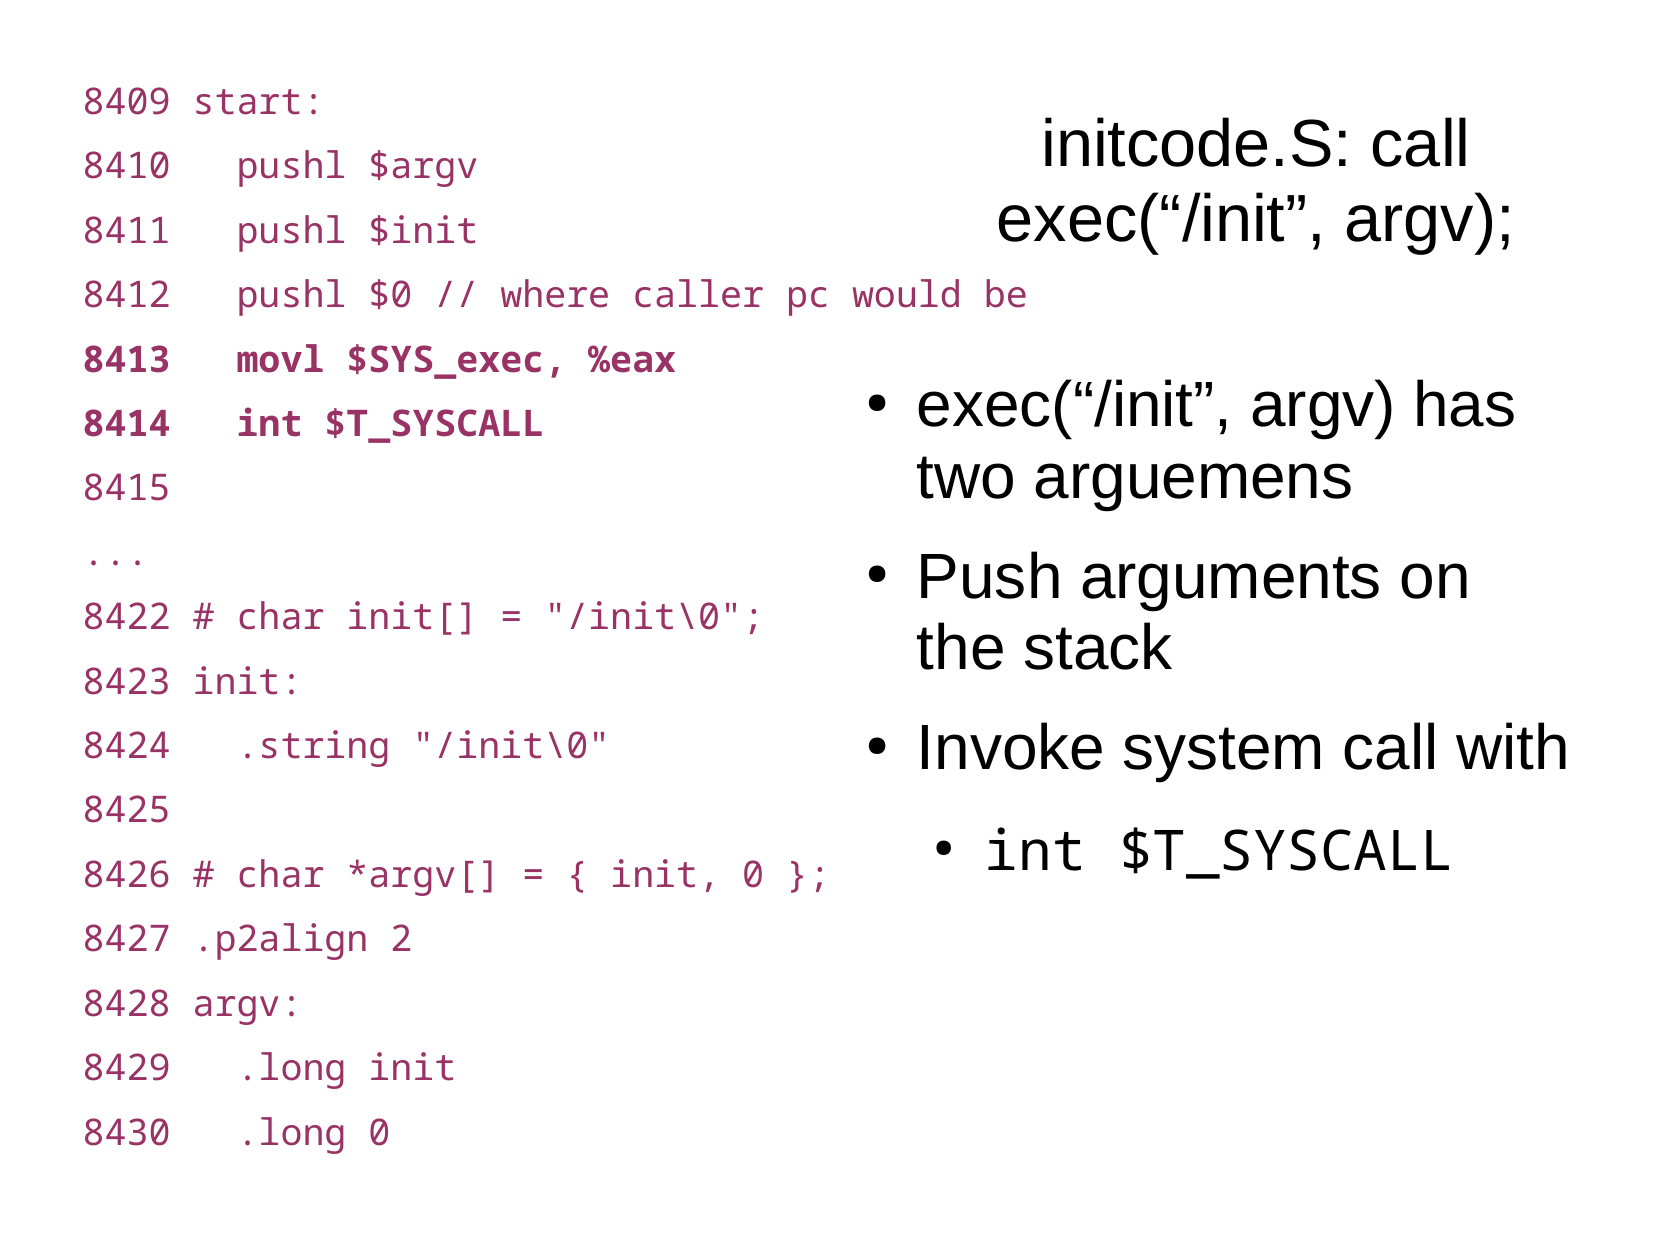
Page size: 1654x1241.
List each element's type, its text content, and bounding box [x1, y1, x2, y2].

list 8409 start: 8410 pushl $argv 8411 pushl $init 8412 pushl $0 // where caller pc would be 8413 movl $SYS_exec, %eax 8414 int $T_SYSCALL 8415 ... 8422 # char init[] = "/init\0"; 8423 init: 8424 .string "/init\0" 8425 8426 # char *argv[] = { init, 0 }; 8427 .p2align 2 8428 argv: 8429 .long init 8430 .long 0 [82, 75, 1463, 1163]
list exec(“/init”, argv) has two arguemens Push arguments on the stack Invoke system call with int $T_SYSCALL [848, 368, 1576, 938]
list initcode.S: call exec(“/init”, argv); [900, 105, 1613, 301]
